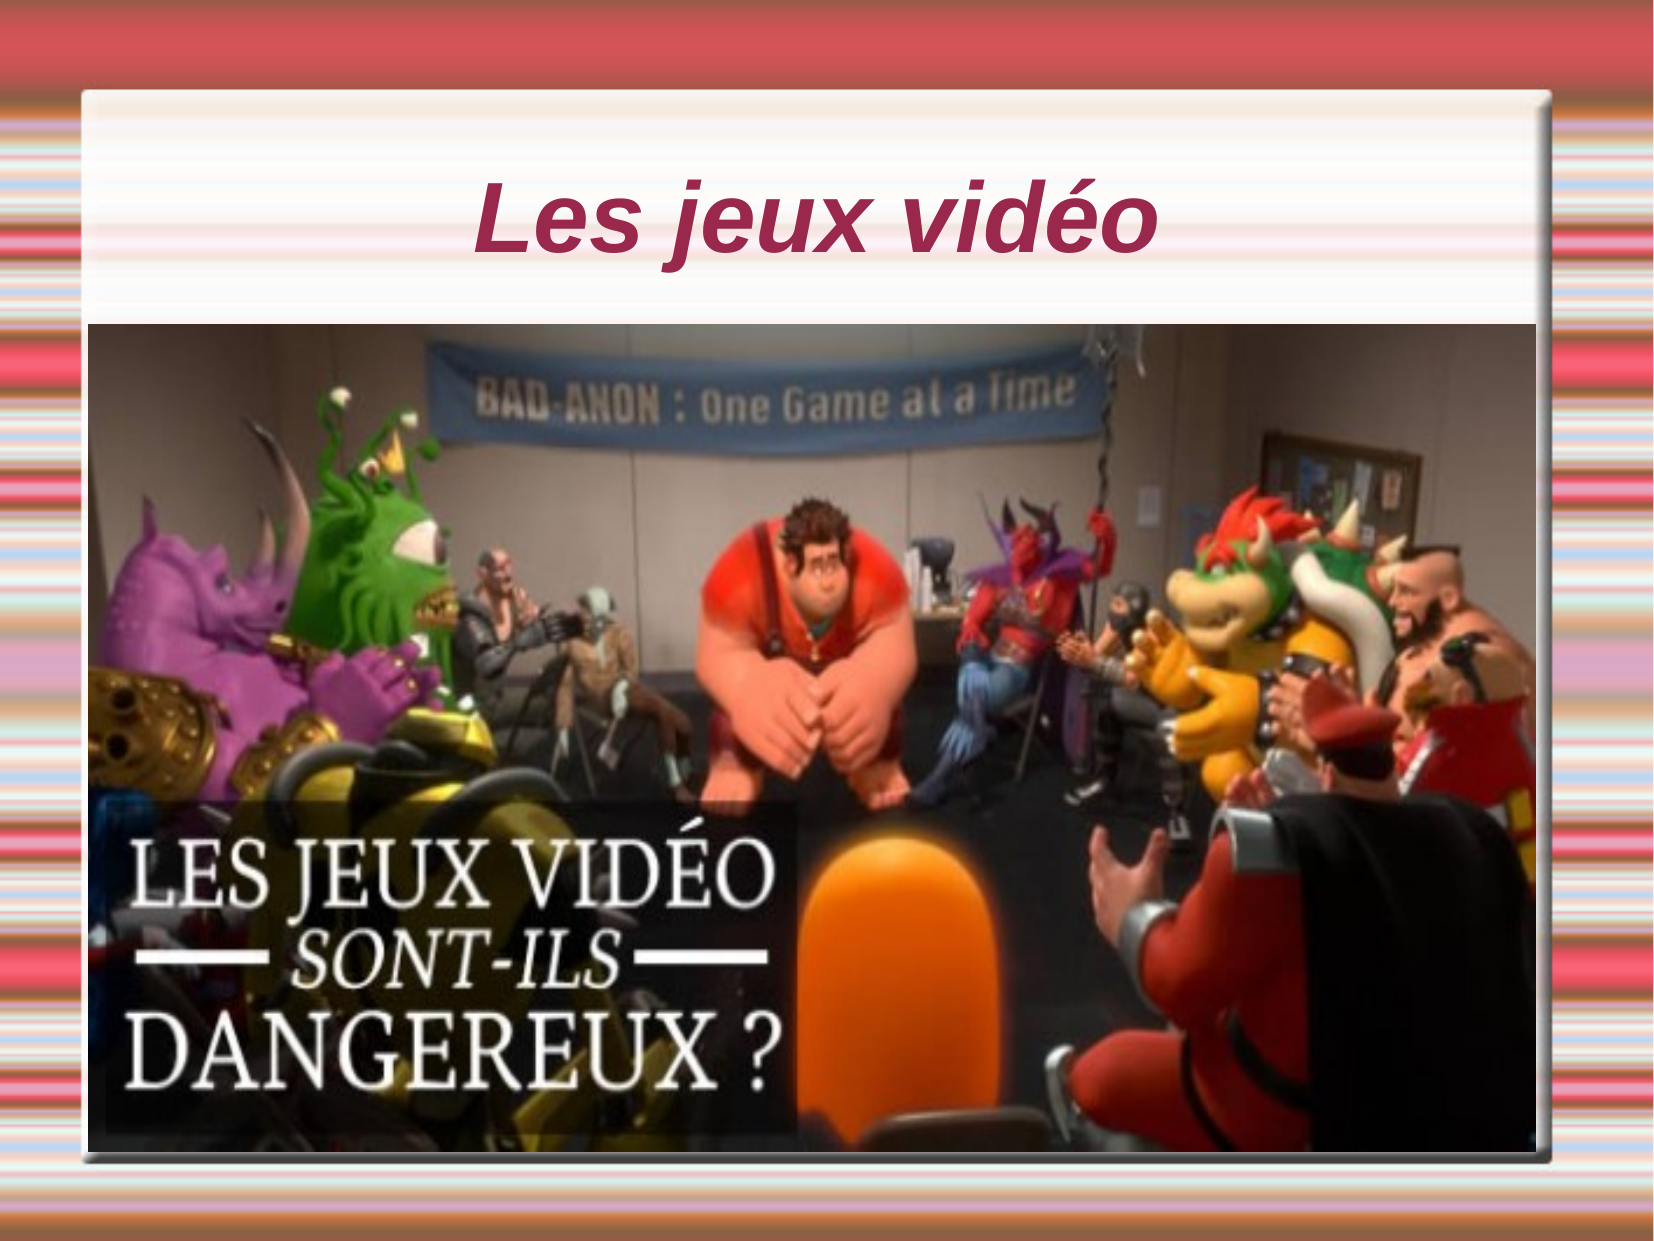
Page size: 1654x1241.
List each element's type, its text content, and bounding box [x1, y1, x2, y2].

title Les jeux vidéo [121, 114, 1534, 322]
picture [0, 0, 1654, 1241]
